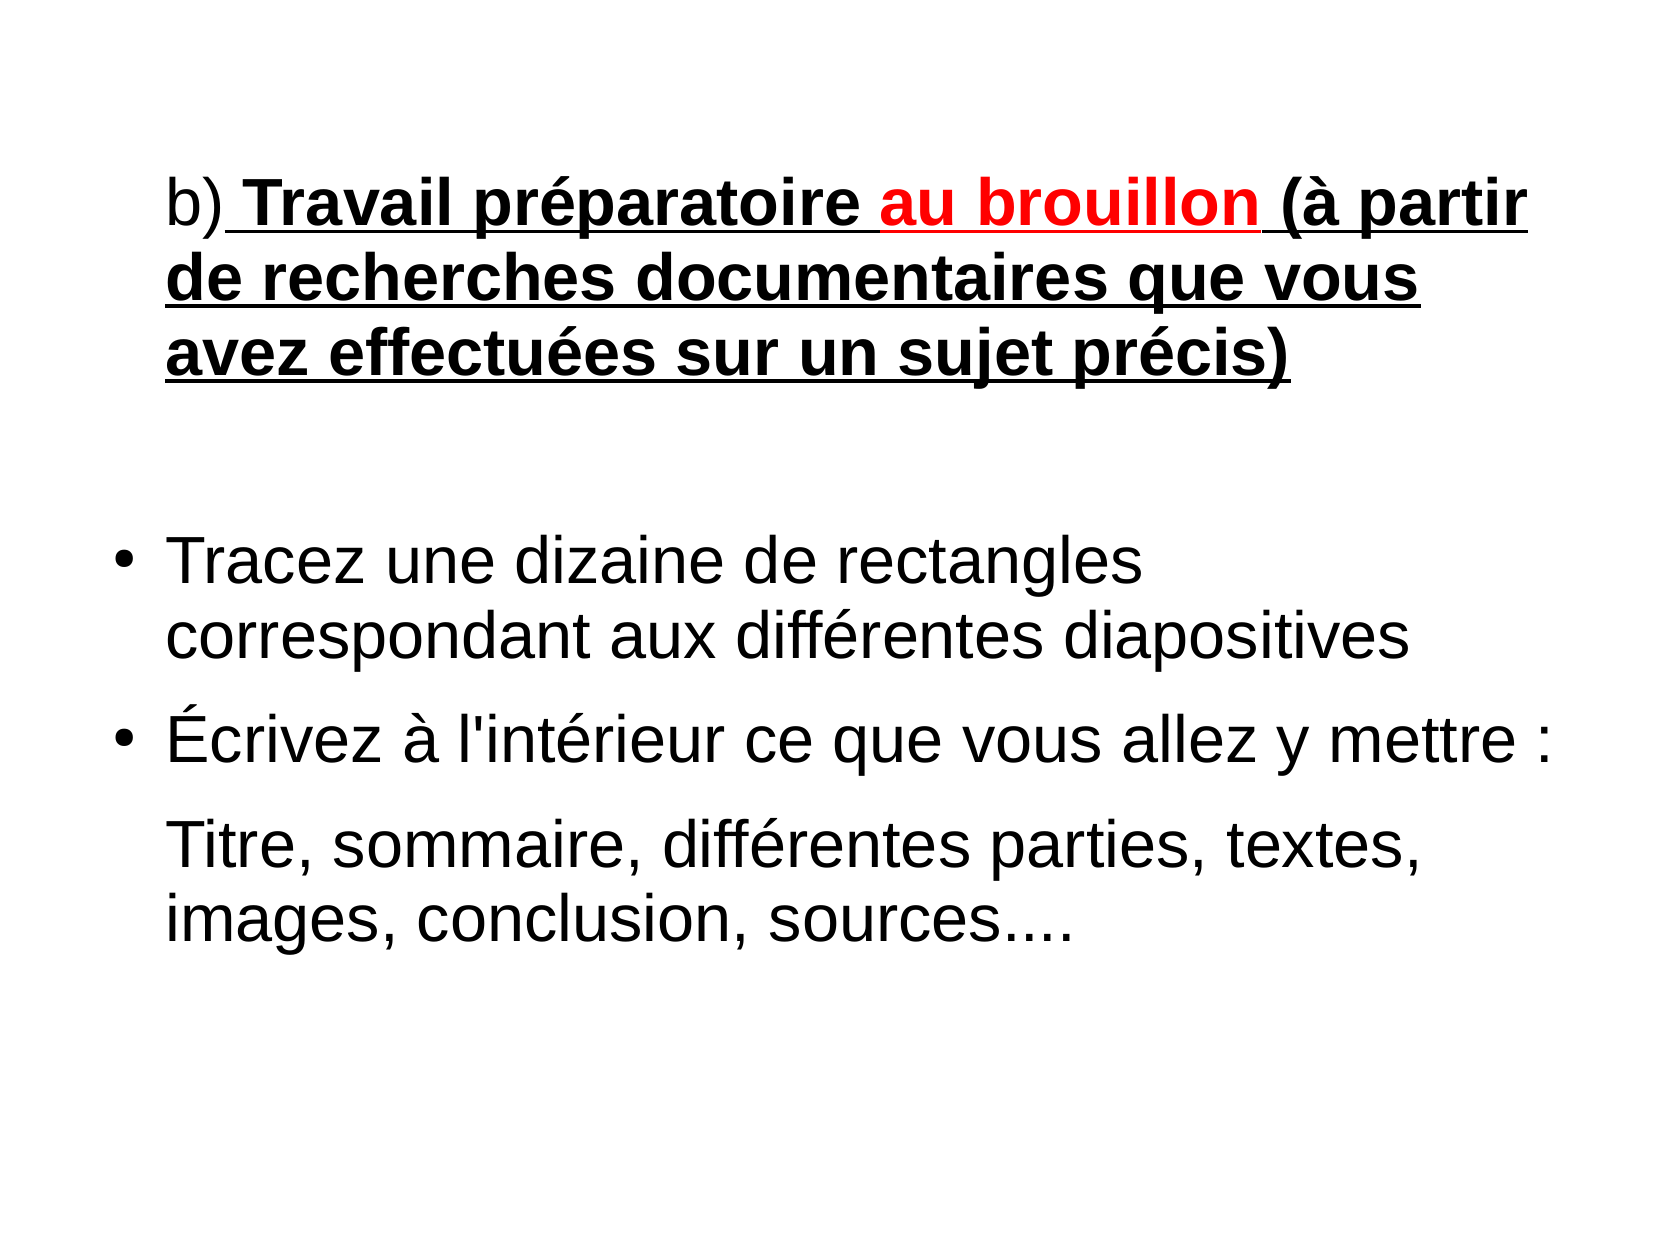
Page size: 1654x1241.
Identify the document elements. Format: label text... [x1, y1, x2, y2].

list b) Travail préparatoire au brouillon (à partir de recherches documentaires que vous avez effectuées sur un sujet précis) Tracez une dizaine de rectangles correspondant aux différentes diapositives Écrivez à l'intérieur ce que vous allez y mettre : Titre, sommaire, différentes parties, textes, images, conclusion, sources.... [94, 165, 1583, 1165]
